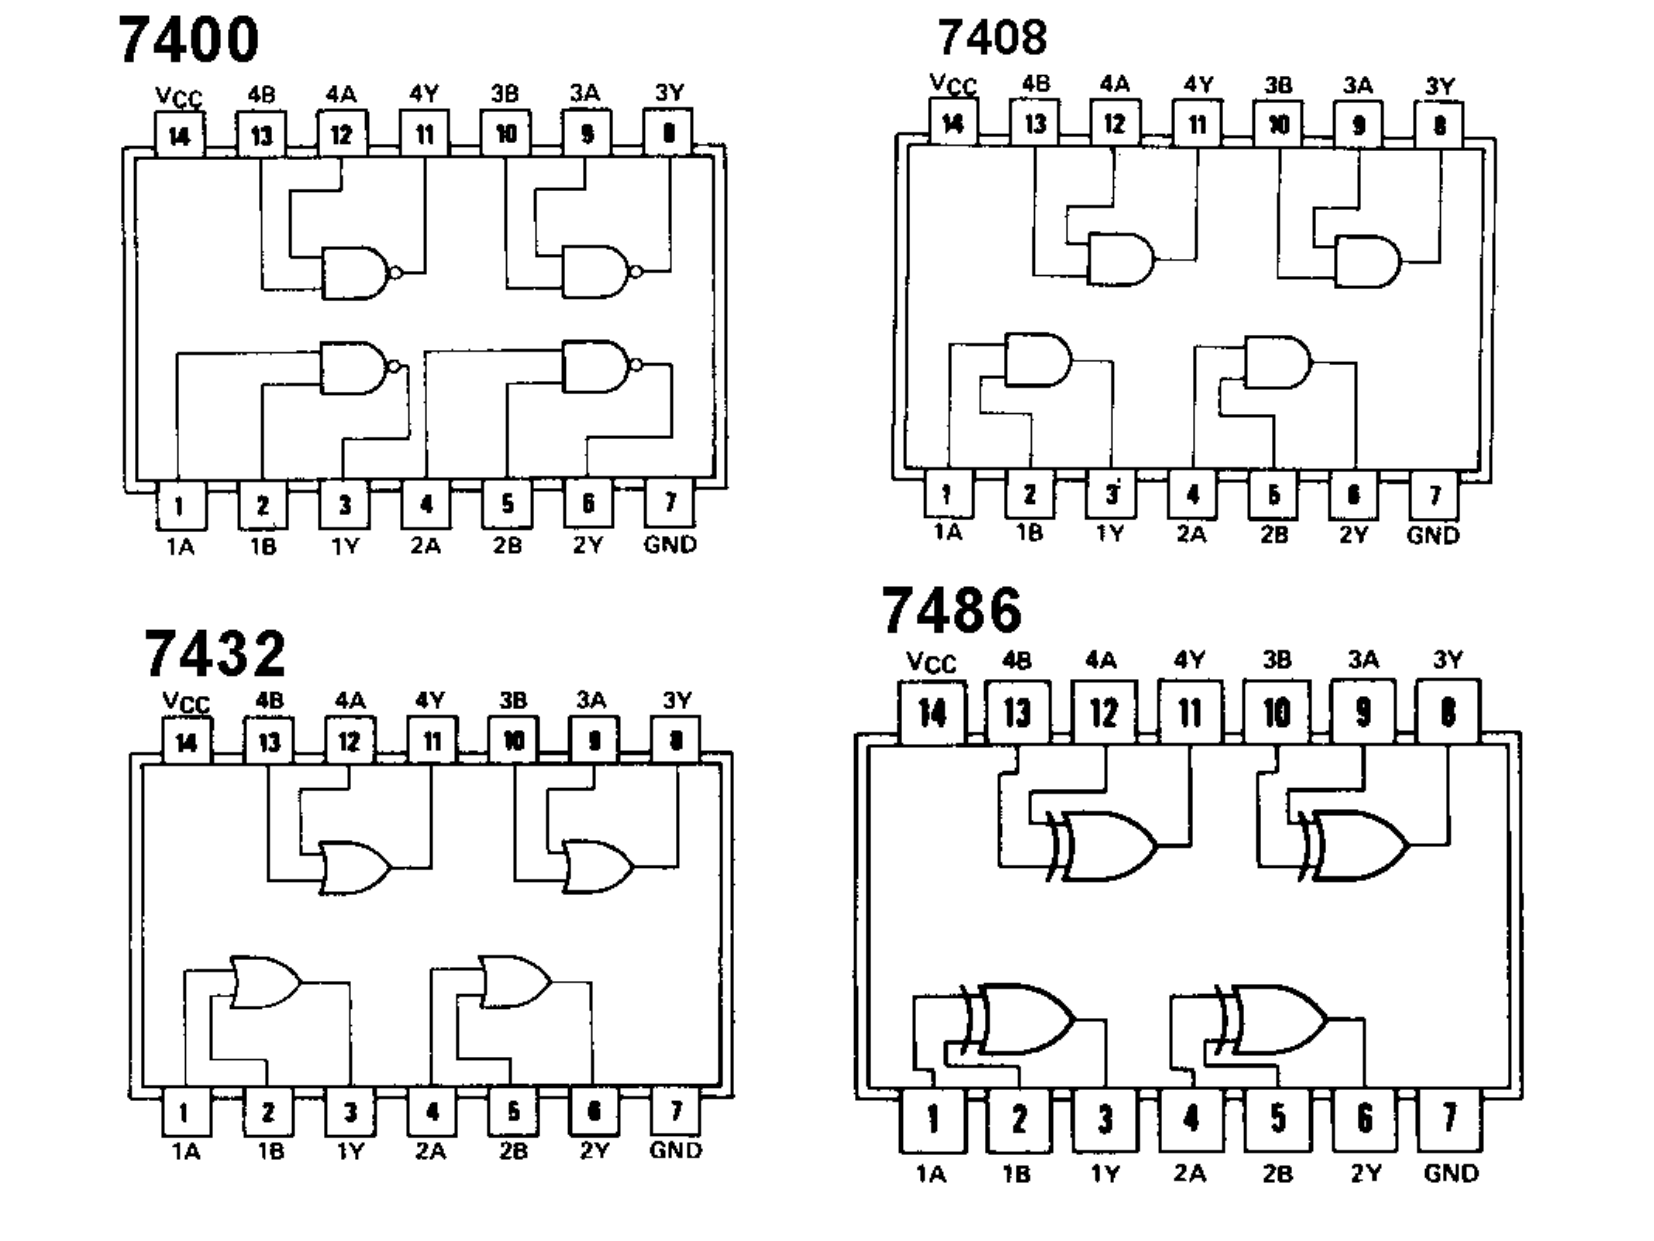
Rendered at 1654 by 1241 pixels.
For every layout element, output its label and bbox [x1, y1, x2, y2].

picture [109, 599, 751, 1166]
picture [862, 0, 1505, 548]
picture [837, 562, 1538, 1189]
picture [103, 5, 751, 563]
